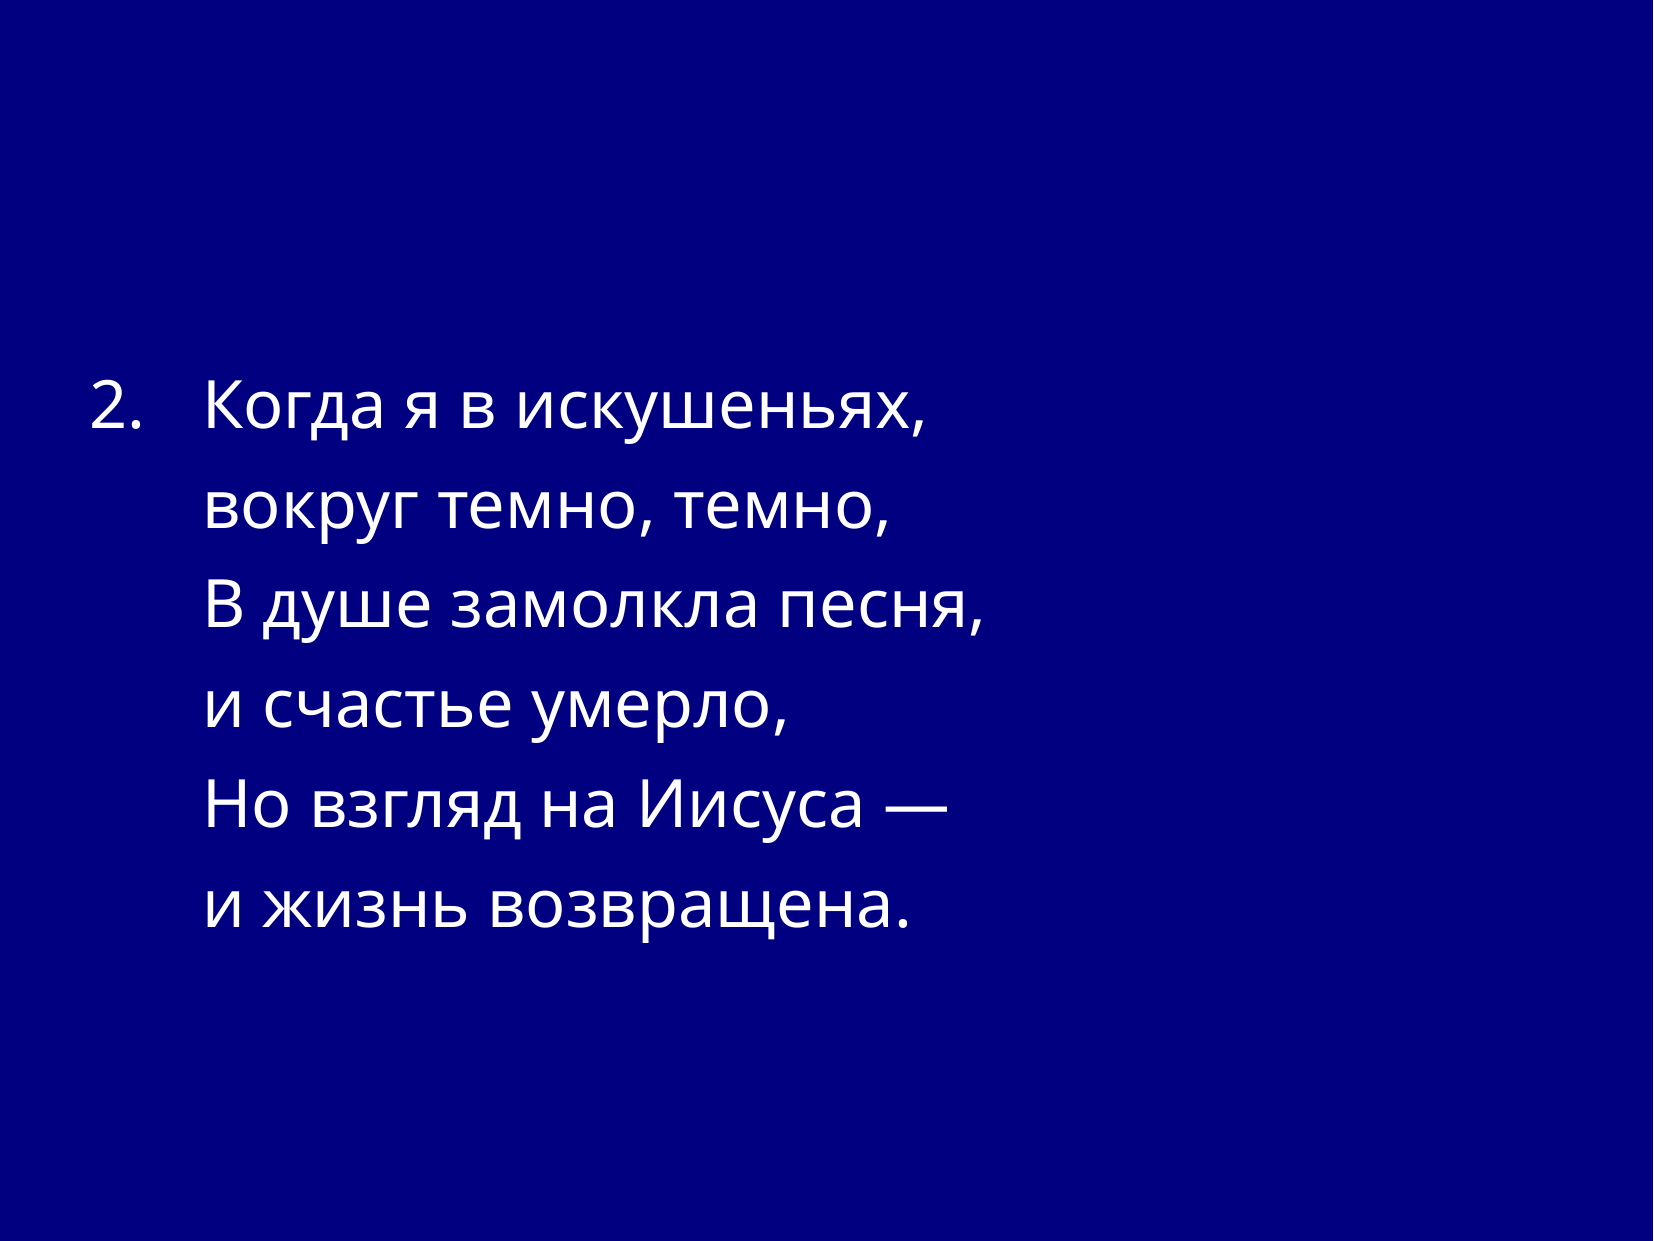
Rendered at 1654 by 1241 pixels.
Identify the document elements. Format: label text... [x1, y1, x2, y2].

text_box 2. Когда я в искушеньях, вокруг темно, темно, В душе замолкла песня, и счастье умерло, Но взгляд на Иисуса — и жизнь возвращена. [75, 150, 1576, 1163]
